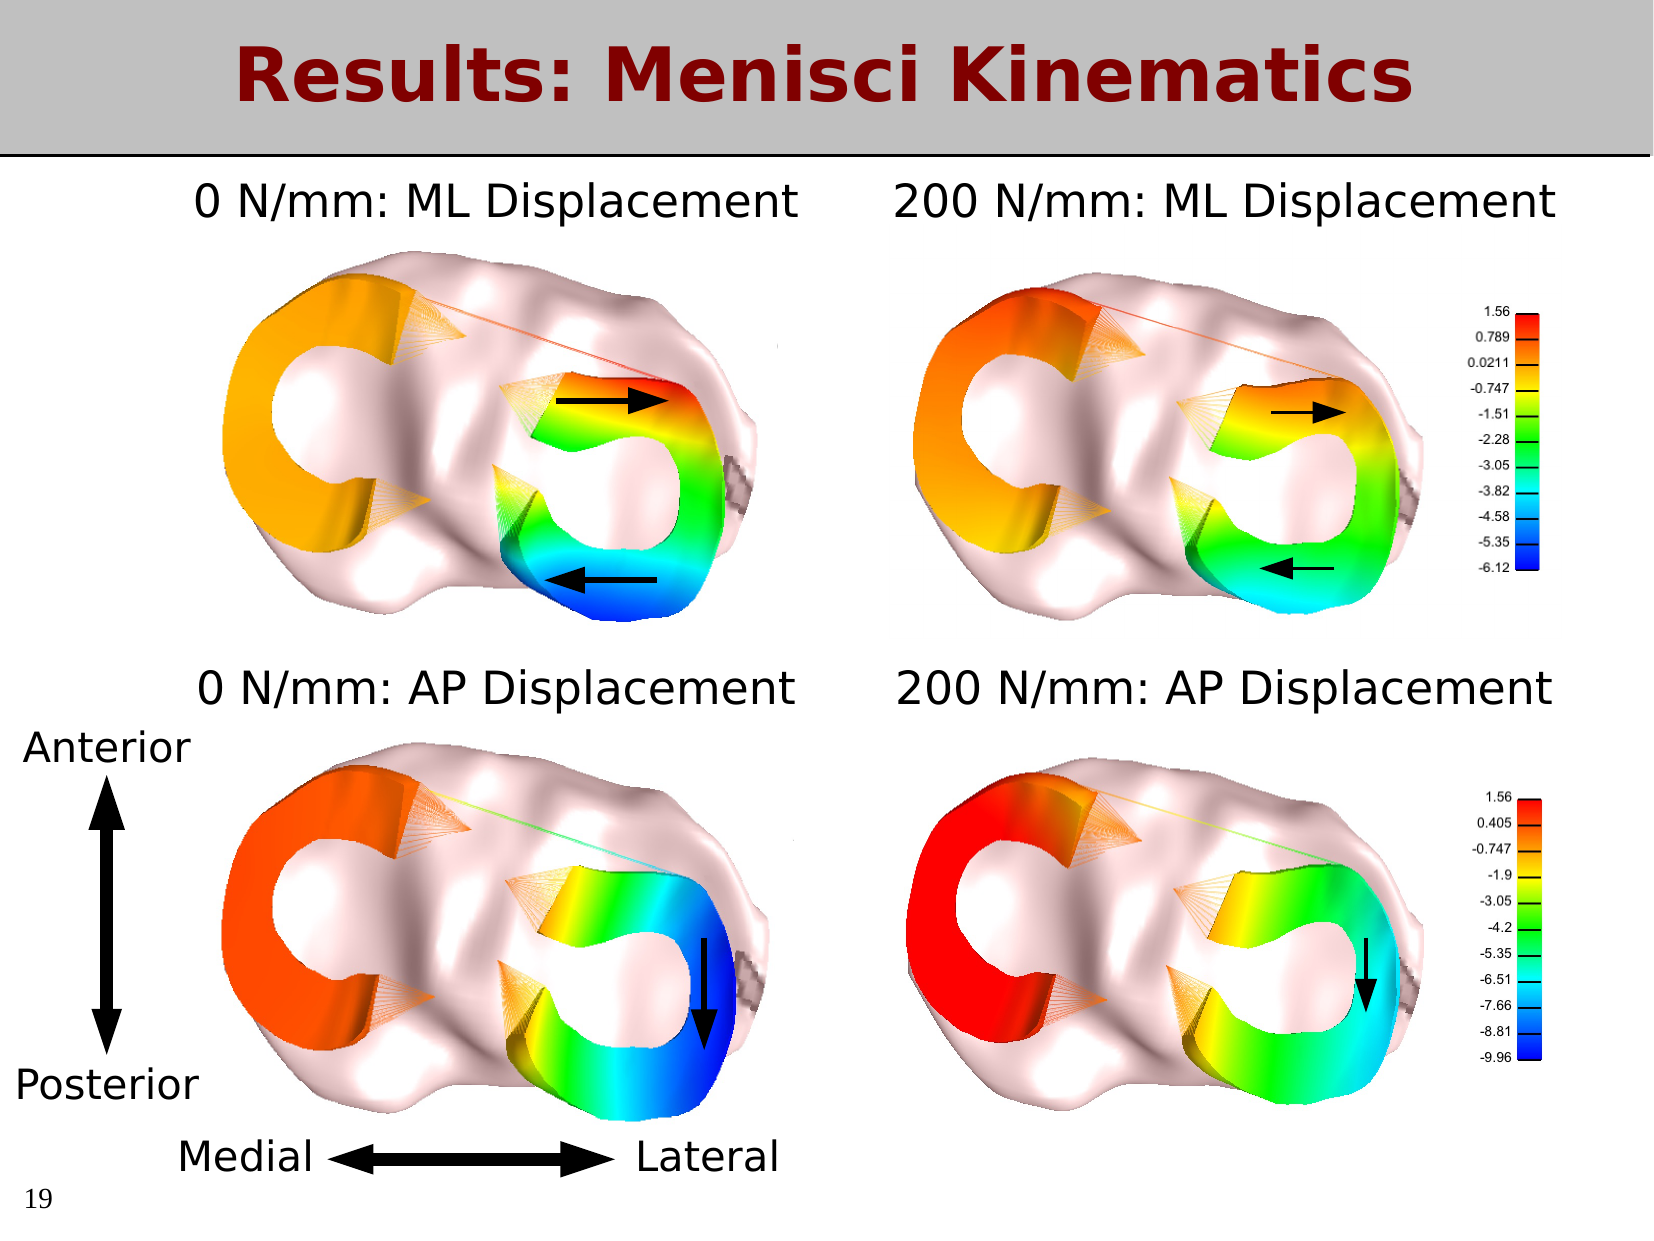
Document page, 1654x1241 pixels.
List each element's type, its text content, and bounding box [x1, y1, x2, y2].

text_box 0 N/mm: ML Displacement [178, 167, 816, 236]
text_box Medial [162, 1125, 352, 1194]
text_box 0 N/mm: AP Displacement [181, 654, 813, 723]
picture [215, 236, 778, 637]
text_box 200 N/mm: AP Displacement [880, 654, 1570, 723]
text_box Posterior [0, 1053, 214, 1117]
picture [889, 236, 1562, 639]
text_box Results: Menisci Kinematics [0, 31, 1651, 119]
picture [898, 723, 1552, 1130]
text_box [0, 0, 1654, 156]
text_box 200 N/mm: ML Displacement [877, 167, 1573, 236]
text_box Lateral [620, 1125, 810, 1194]
picture [199, 723, 794, 1141]
text_box Anterior [7, 716, 206, 788]
